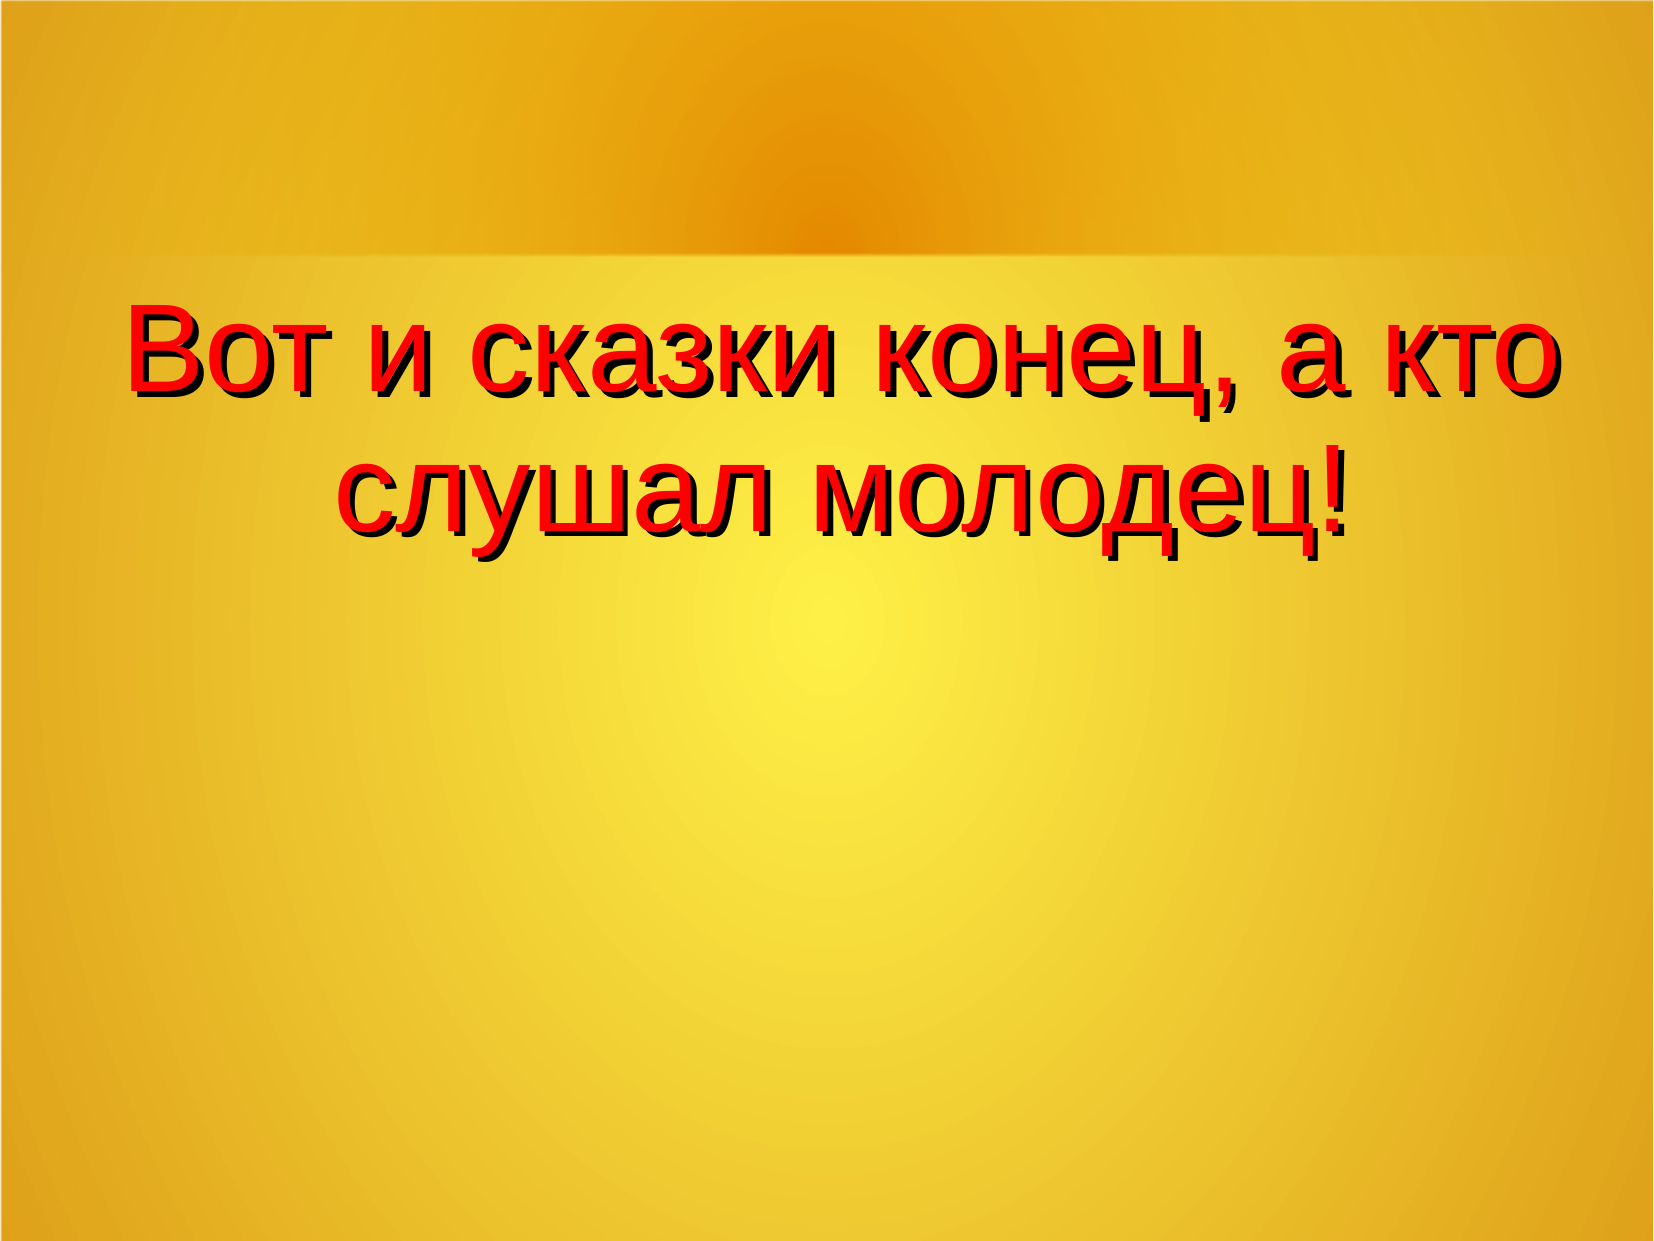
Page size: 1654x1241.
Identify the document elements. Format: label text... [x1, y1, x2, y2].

picture [0, 0, 1654, 1241]
title Вот и сказки конец, а кто слушал молодец! [106, 130, 1579, 709]
